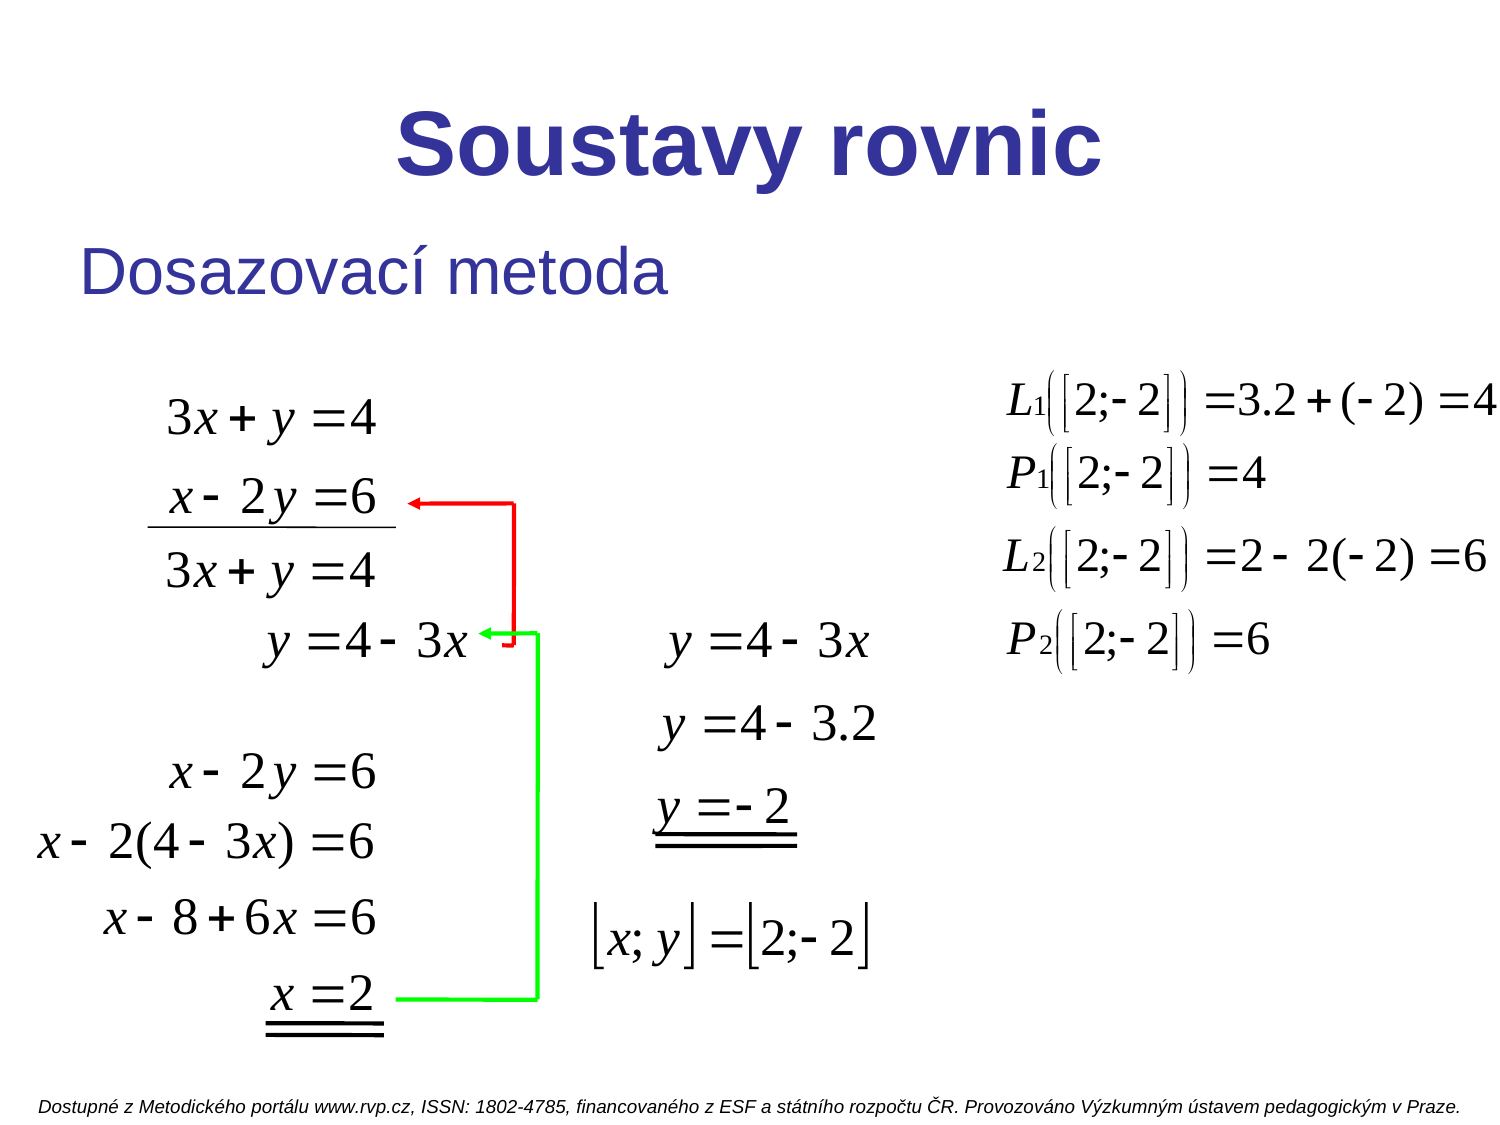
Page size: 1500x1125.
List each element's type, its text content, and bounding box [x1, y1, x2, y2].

text_box [159, 528, 385, 536]
text_box [159, 385, 385, 526]
chart [260, 961, 384, 1024]
chart [93, 886, 384, 948]
chart [655, 609, 881, 680]
chart [994, 359, 1500, 687]
chart [643, 774, 799, 846]
chart [27, 740, 384, 881]
chart [648, 692, 888, 763]
title Soustavy rovnic [75, 45, 1426, 233]
chart [584, 902, 877, 978]
chart [159, 538, 479, 680]
text_box Dosazovací metoda [64, 219, 1117, 316]
text_box Dostupné z Metodického portálu www.rvp.cz, ISSN: 1802-4785, financovaného z ESF a státního rozpočtu ČR. Provozováno Výzkumným ústavem pedagogickým v Praze. [23, 1087, 1476, 1125]
